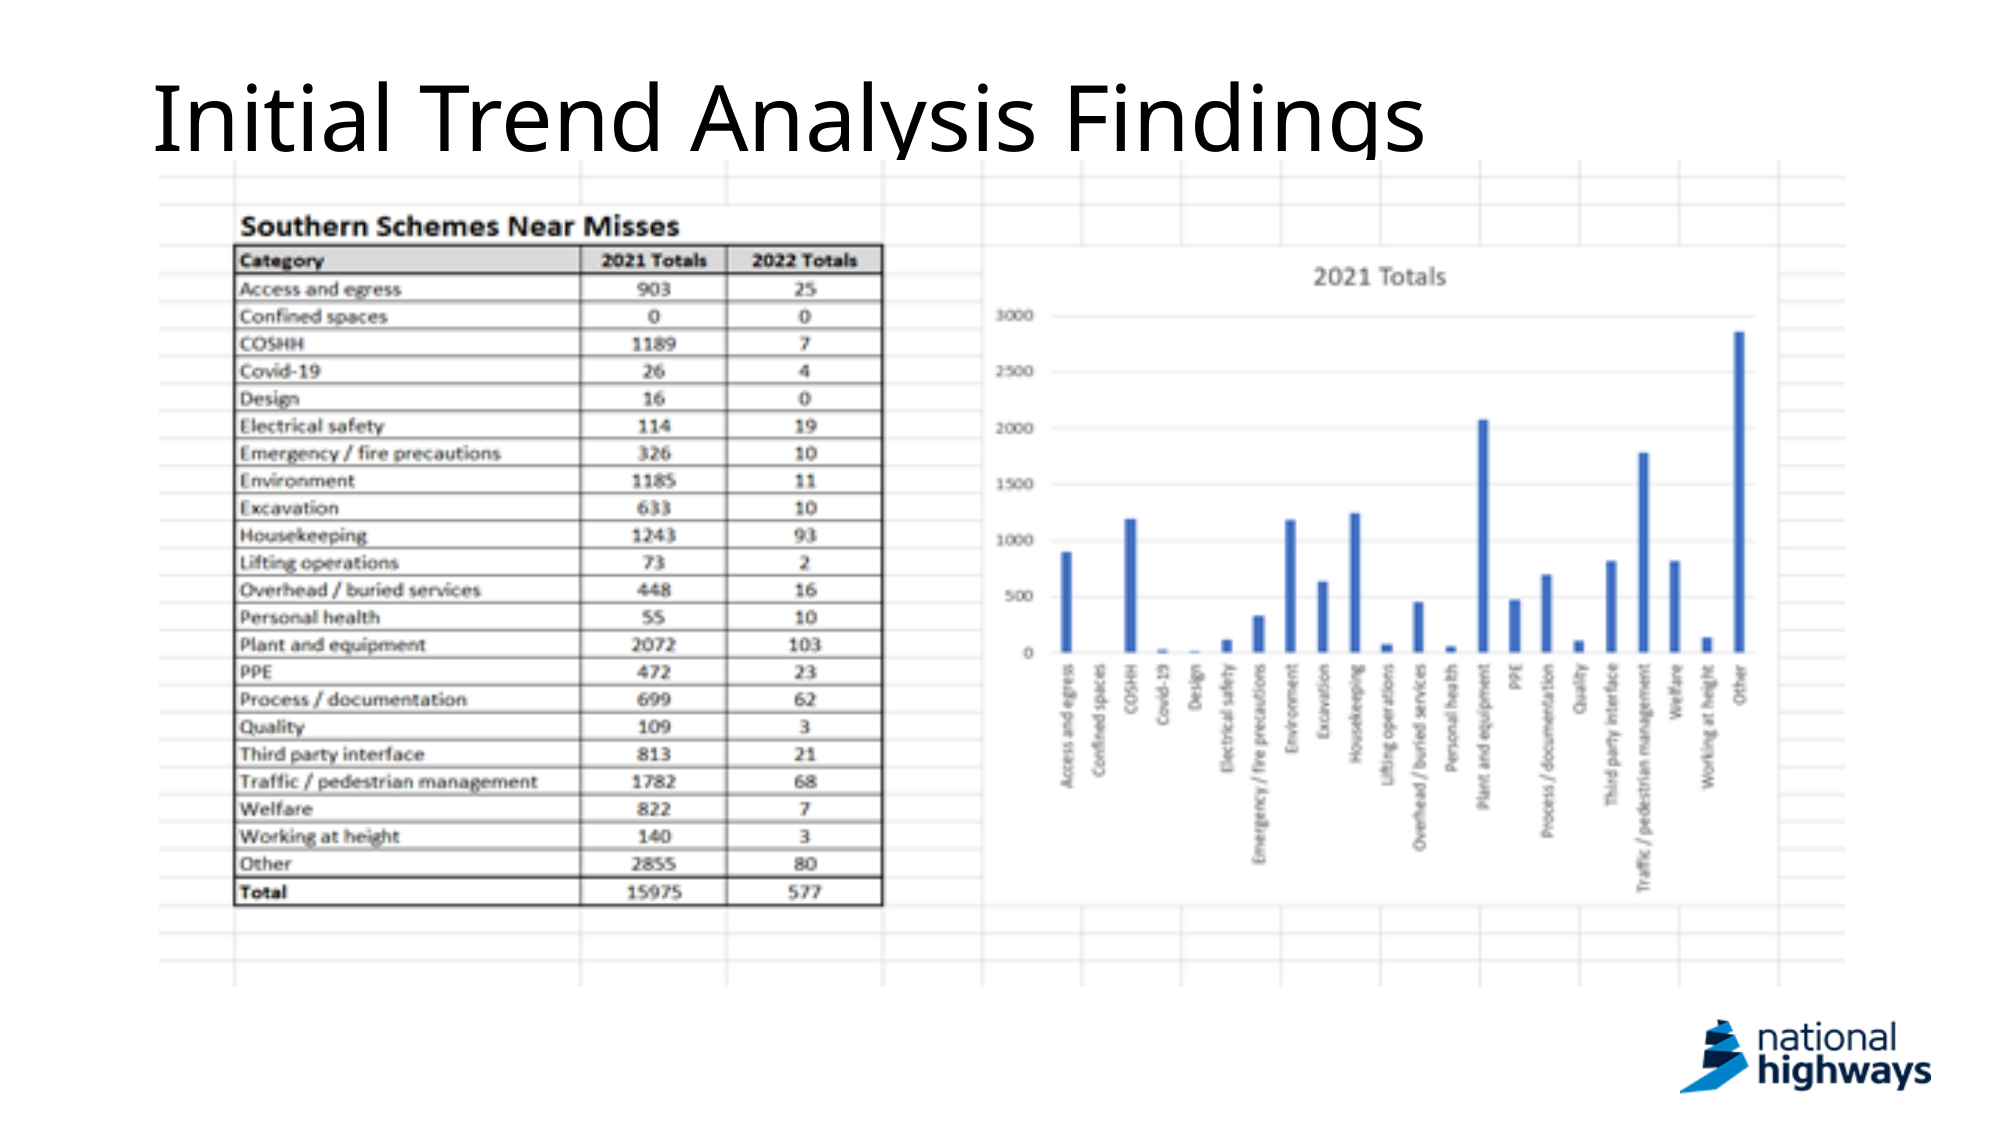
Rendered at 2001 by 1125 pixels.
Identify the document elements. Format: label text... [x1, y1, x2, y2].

title Initial Trend Analysis Findings [137, 59, 1863, 184]
picture [159, 160, 1845, 987]
